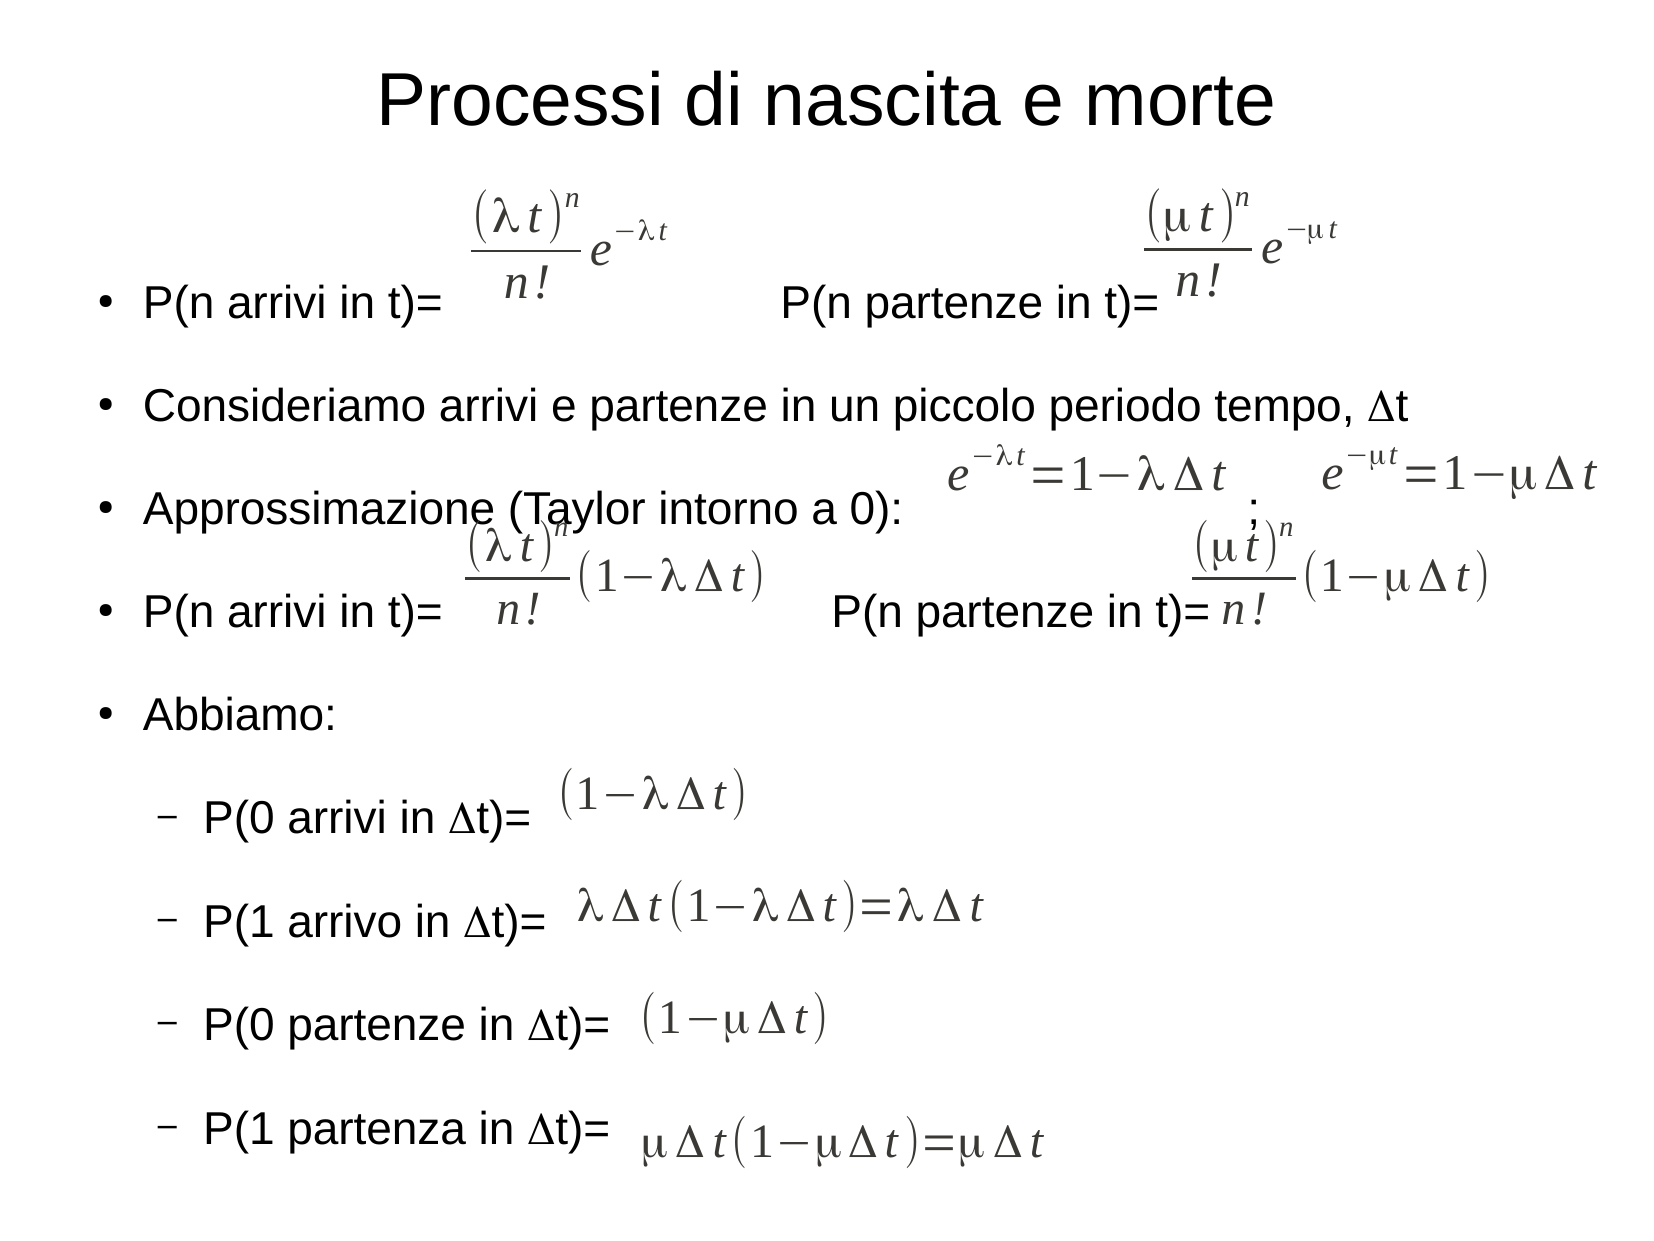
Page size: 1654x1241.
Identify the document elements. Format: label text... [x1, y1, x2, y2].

chart [634, 990, 835, 1048]
chart [634, 1114, 1053, 1172]
list P(n arrivi in t)= P(n partenze in t)= Consideriamo arrivi e partenze in un piccolo periodo tempo, Dt Approssimazione (Taylor intorno a 0): ; P(n arrivi in t)= P(n partenze in t)= Abbiamo: P(0 arrivi in Dt)= P(1 arrivo in Dt)= P(0 partenze in Dt)= P(1 partenza in Dt)= [82, 225, 1538, 1171]
title Processi di nascita e morte [82, 0, 1571, 204]
chart [463, 180, 676, 310]
chart [1136, 179, 1346, 308]
chart [569, 877, 992, 936]
chart [551, 765, 754, 824]
chart [457, 511, 772, 635]
chart [1315, 437, 1607, 503]
chart [940, 438, 1236, 502]
chart [1183, 511, 1497, 636]
